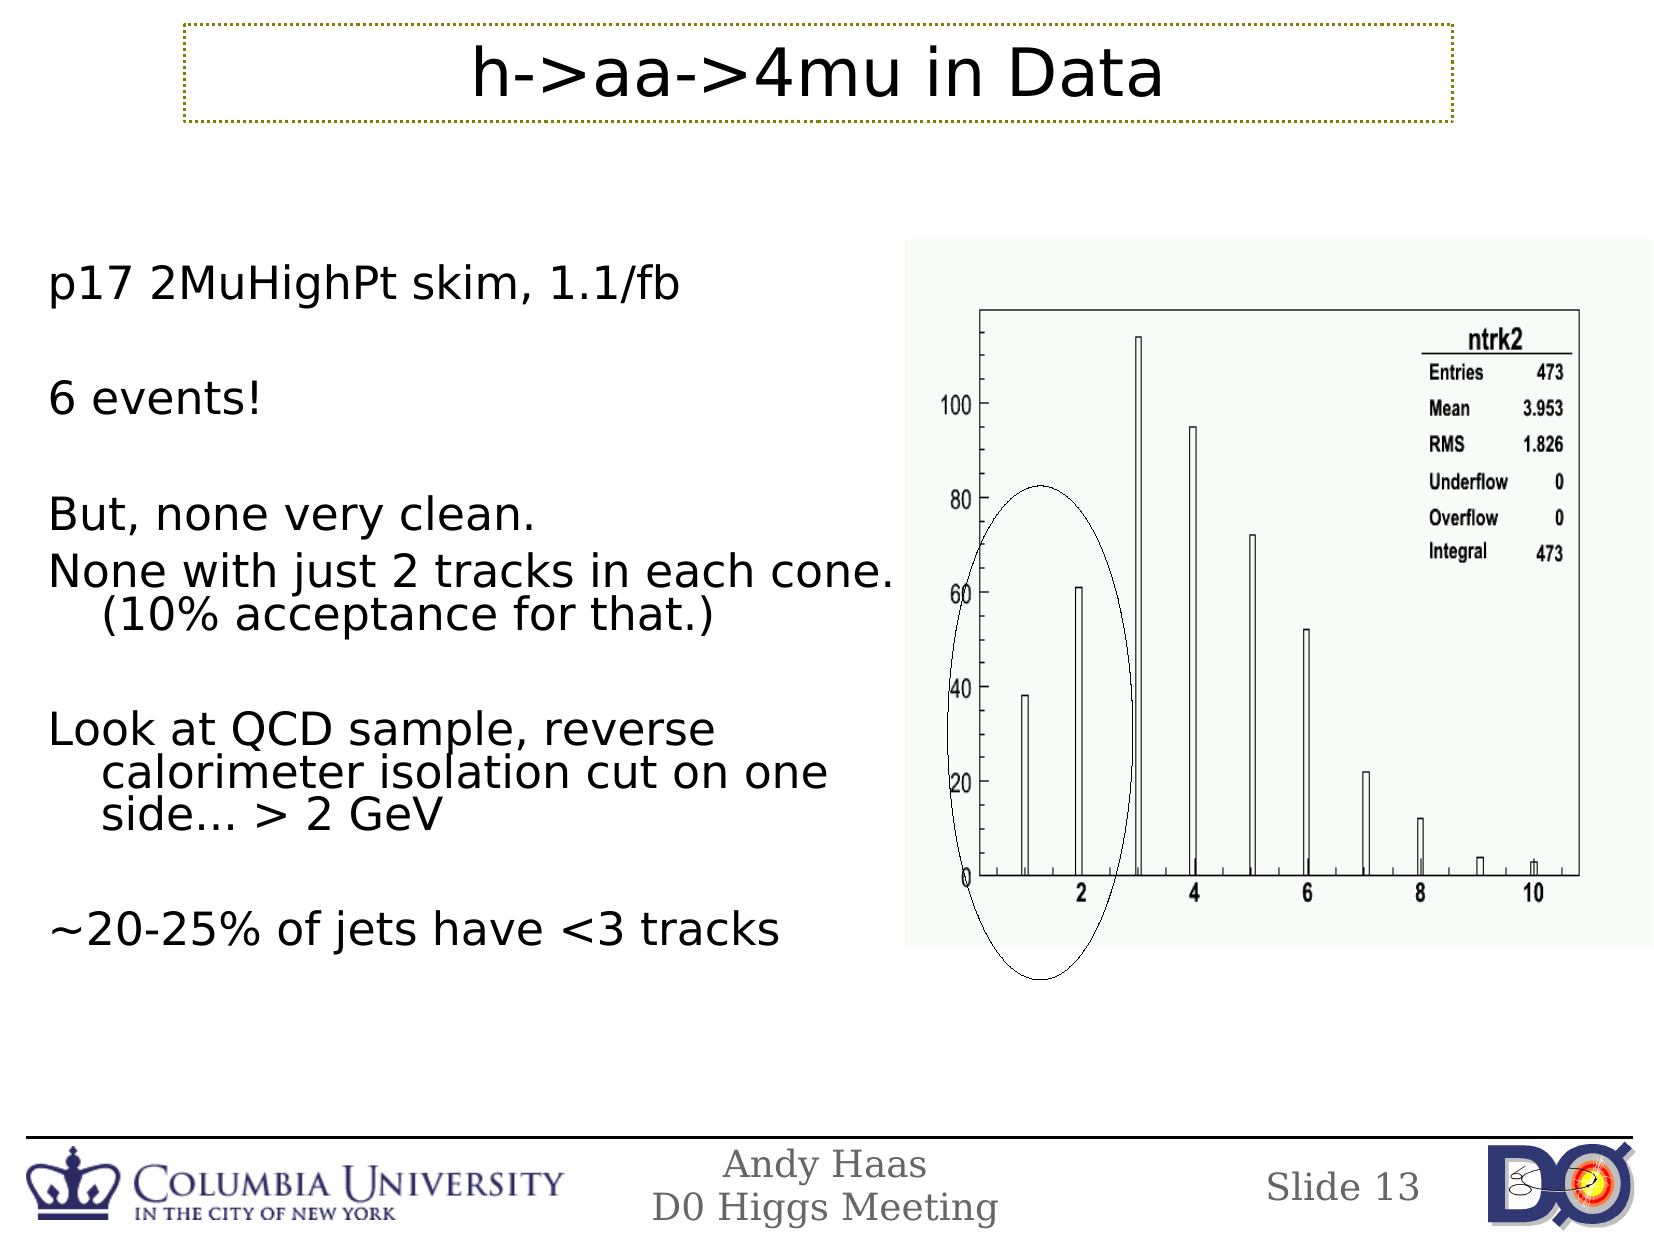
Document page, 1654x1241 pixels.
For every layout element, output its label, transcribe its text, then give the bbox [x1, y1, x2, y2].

list p17 2MuHighPt skim, 1.1/fb 6 events! But, none very clean. None with just 2 tracks in each cone. (10% acceptance for that.) Look at QCD sample, reverse calorimeter isolation cut on one side... > 2 GeV ~20-25% of jets have <3 tracks [30, 140, 963, 1125]
picture [26, 1146, 565, 1220]
picture [963, 239, 1654, 947]
title h->aa->4mu in Data [184, 24, 1453, 122]
picture [1479, 1140, 1639, 1233]
